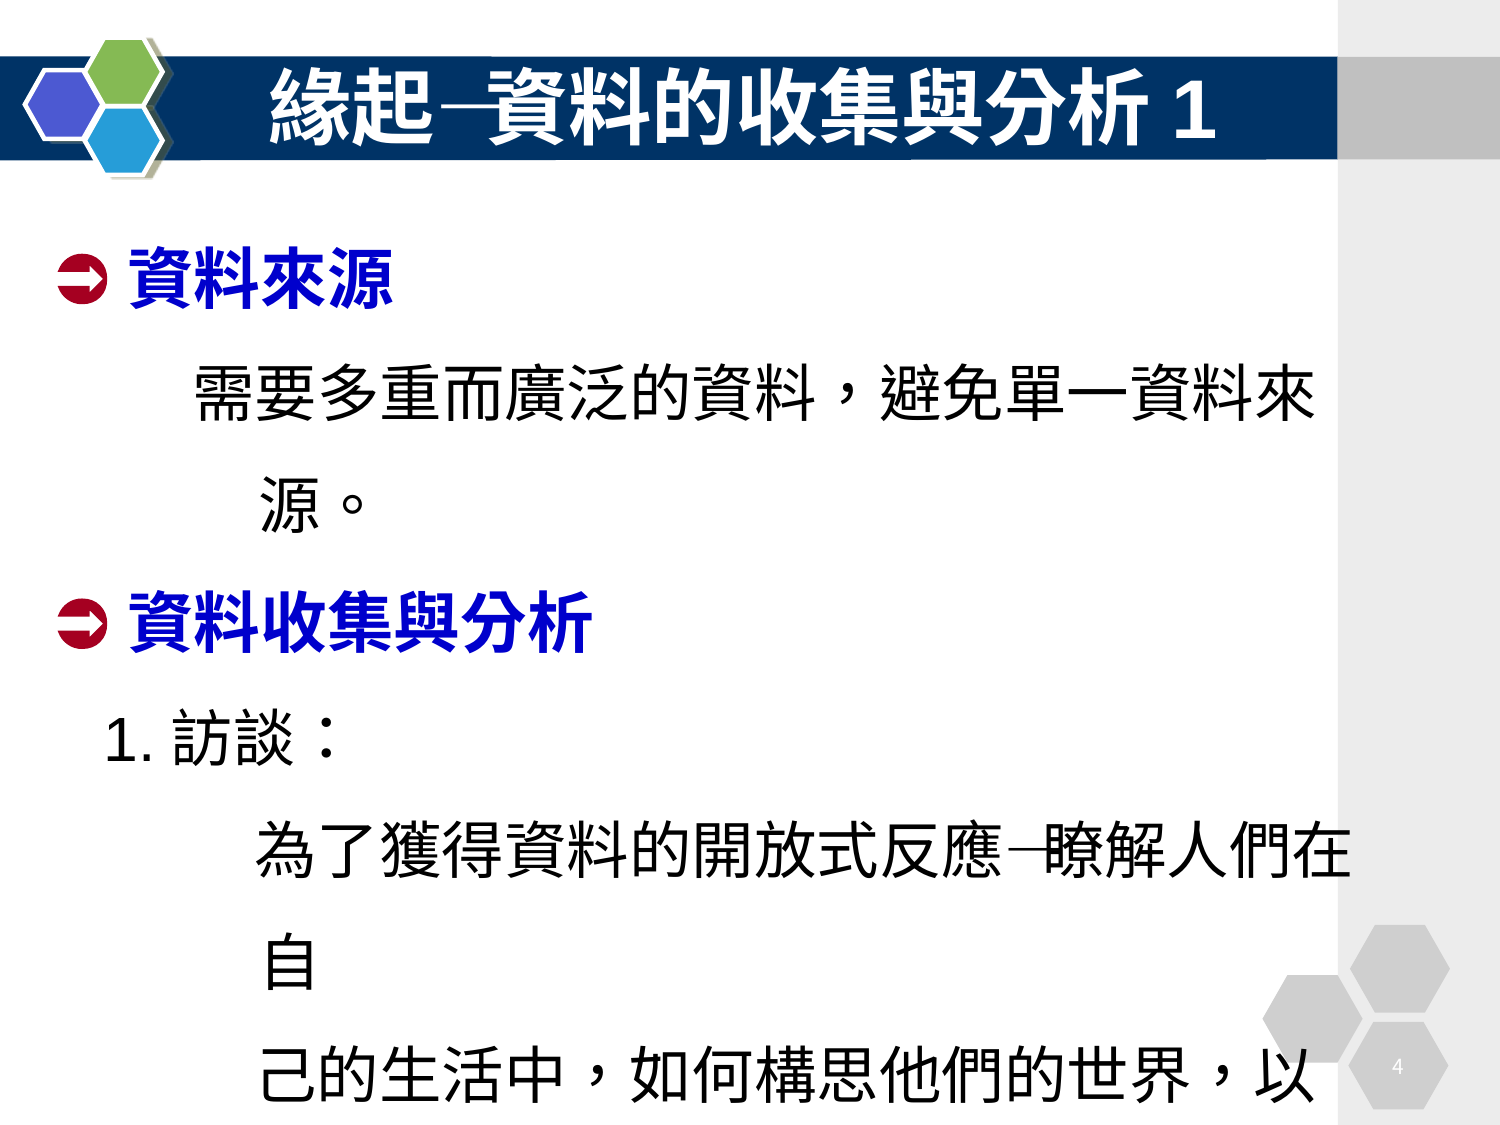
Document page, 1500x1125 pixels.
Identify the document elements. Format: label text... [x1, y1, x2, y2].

text_box 資料來源 需要多重而廣泛的資料，避免單一資料來源。 資料收集與分析 1.訪談： 為了獲得資料的開放式反應—瞭解人們在自 己的生活中，如何構思他們的世界，以及 他解釋重要的事件或賦予意義。 （王文科、王智弘，2002） [37, 188, 1390, 1125]
text_box 緣起—資料的收集與分析1 [37, 47, 1449, 163]
